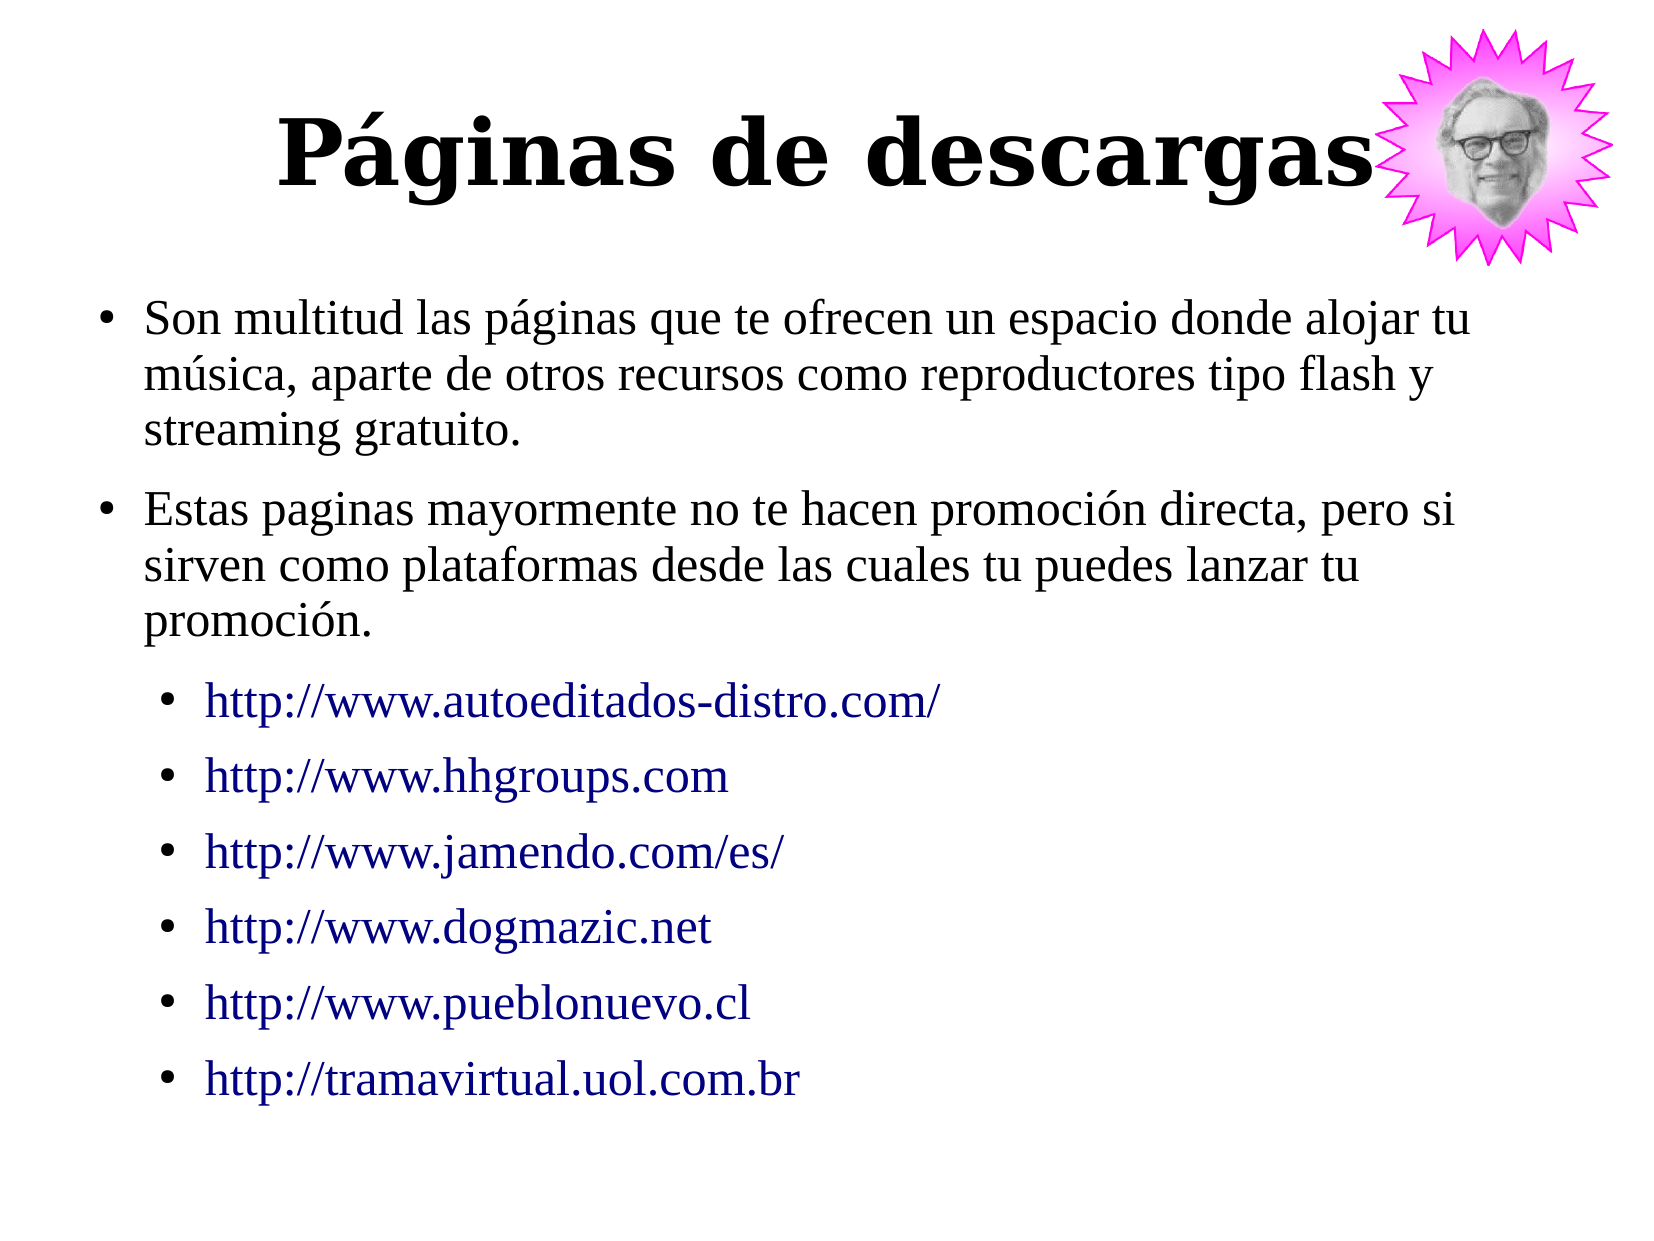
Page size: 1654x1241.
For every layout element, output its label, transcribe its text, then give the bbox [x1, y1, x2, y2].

list Son multitud las páginas que te ofrecen un espacio donde alojar tu música, aparte de otros recursos como reproductores tipo flash y streaming gratuito. Estas paginas mayormente no te hacen promoción directa, pero si sirven como plataformas desde las cuales tu puedes lanzar tu promoción. http://www.autoeditados-distro.com/ http://www.hhgroups.com http://www.jamendo.com/es/ http://www.dogmazic.net http://www.pueblonuevo.cl http://tramavirtual.uol.com.br [82, 290, 1571, 1109]
title Páginas de descargas [82, 49, 1375, 257]
picture [1375, 29, 1613, 266]
